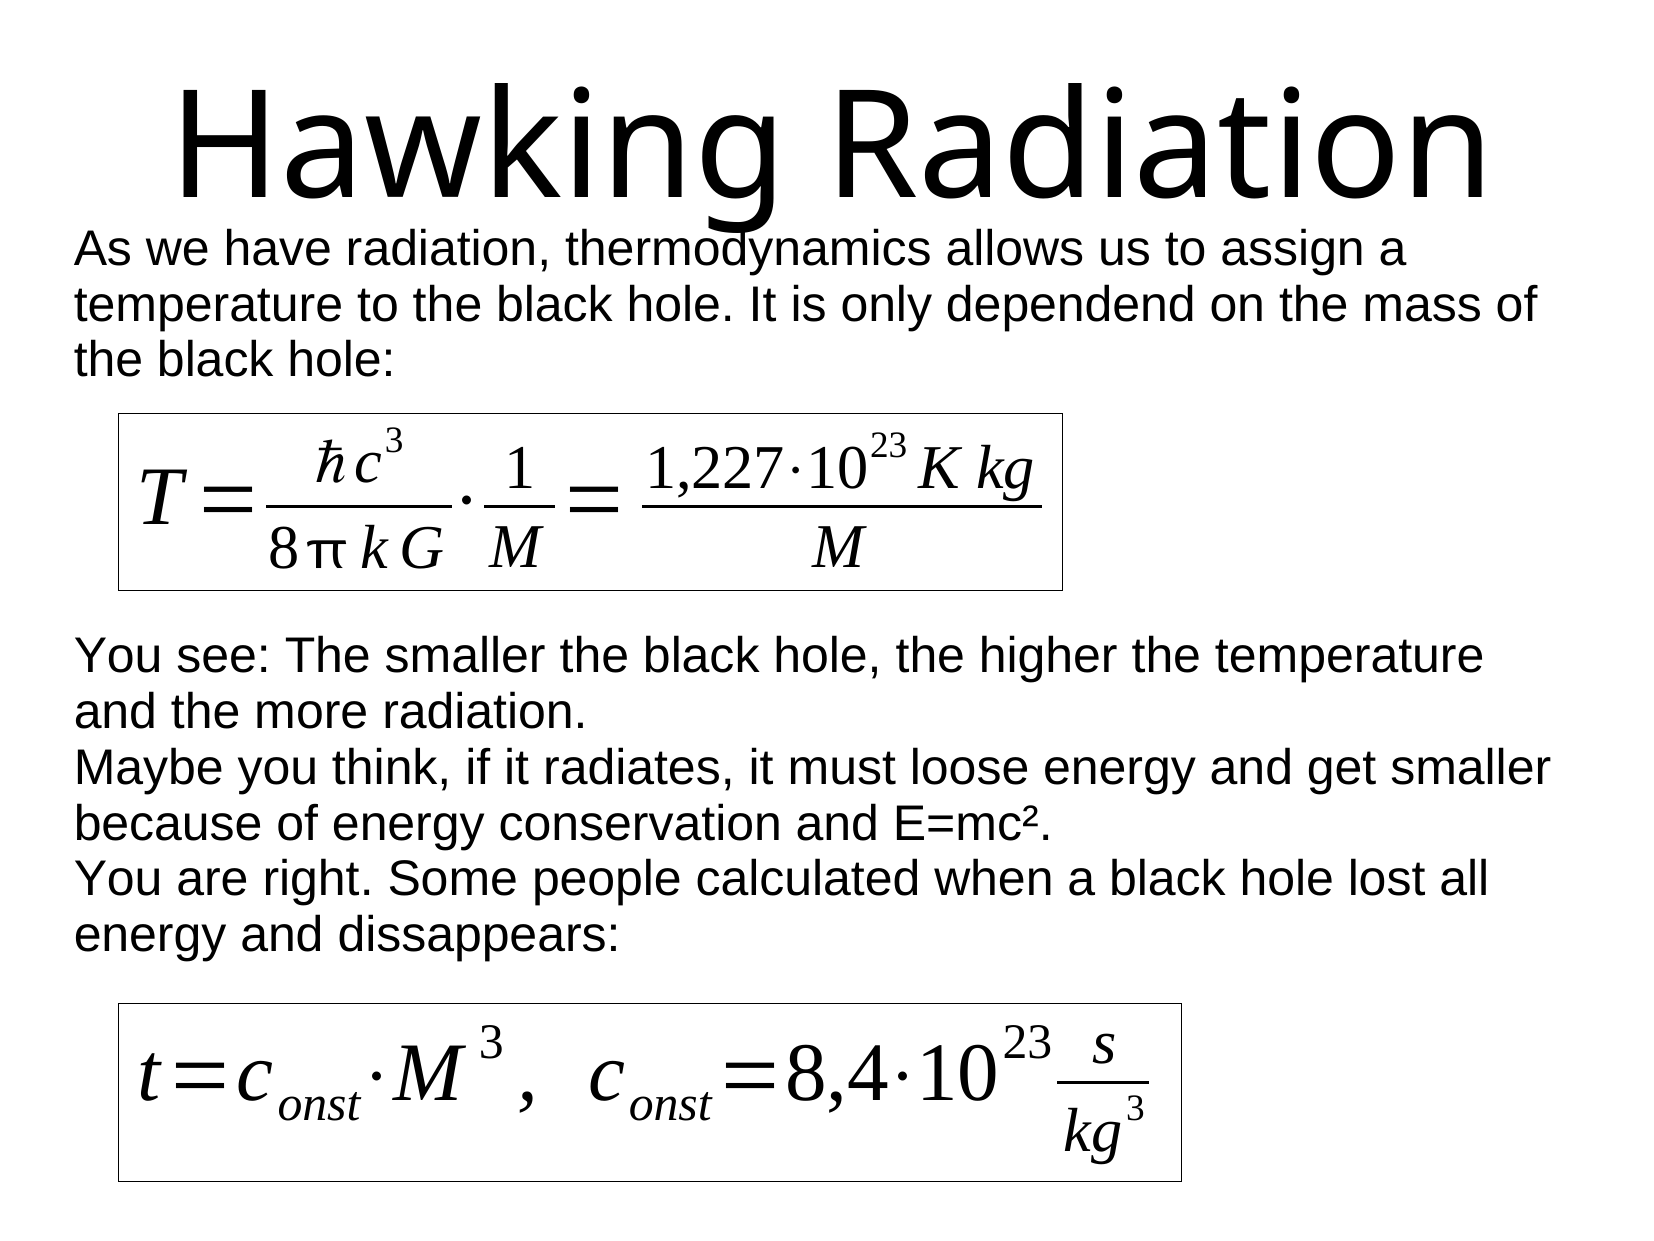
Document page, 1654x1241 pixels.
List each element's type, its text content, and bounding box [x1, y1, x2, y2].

chart [129, 1008, 1158, 1166]
text_box Hawking Radiation [34, 29, 1630, 239]
text_box As we have radiation, thermodynamics allows us to assign a temperature to the black hole. It is only dependend on the mass of the black hole: [59, 212, 1595, 395]
text_box You see: The smaller the black hole, the higher the temperature and the more radiation. Maybe you think, if it radiates, it must loose energy and get smaller because of energy conservation and E=mc². You are right. Some people calculated when a black hole lost all energy and dissappears: [59, 620, 1595, 970]
chart [129, 418, 1051, 588]
